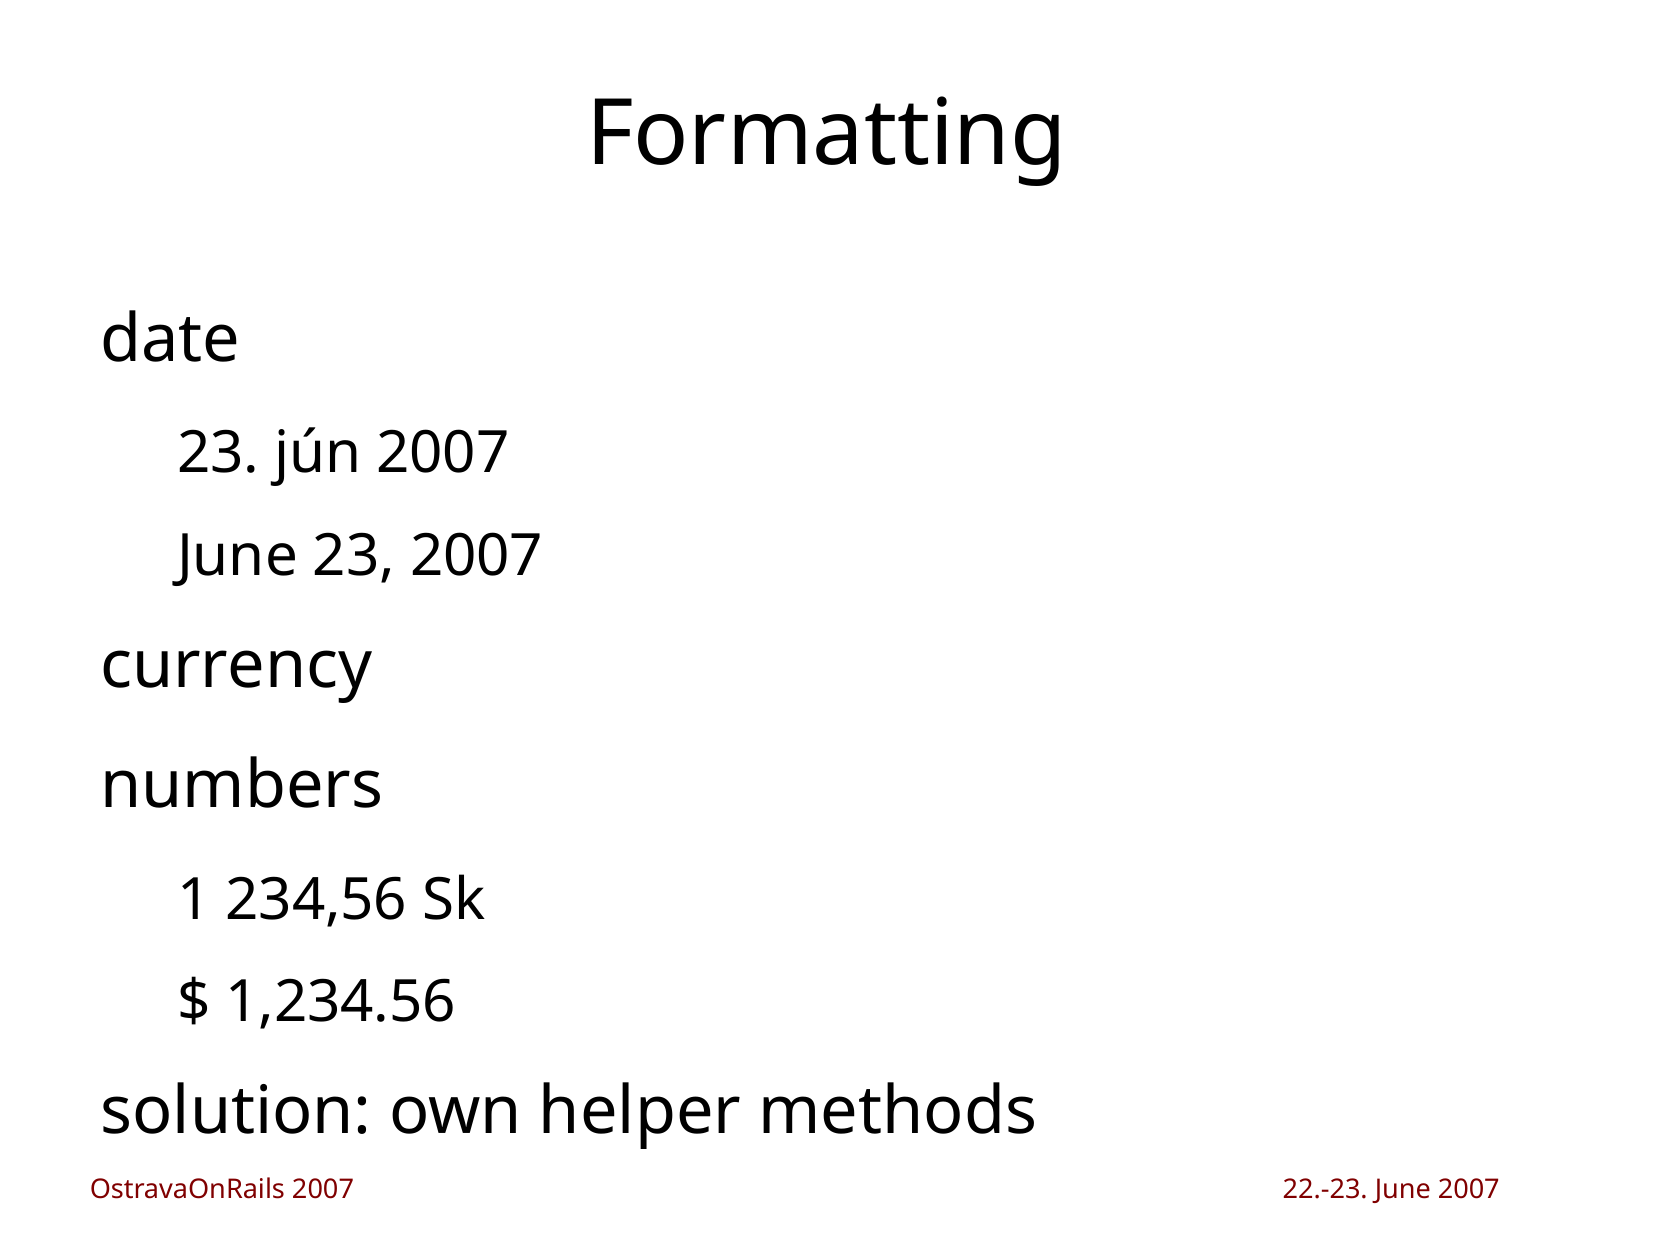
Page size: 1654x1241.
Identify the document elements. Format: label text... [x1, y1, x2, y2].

title Formatting [82, 33, 1571, 226]
list date 23. jún 2007 June 23, 2007 currency numbers 1 234,56 Sk $ 1,234.56 solution: own helper methods [82, 290, 1571, 1094]
